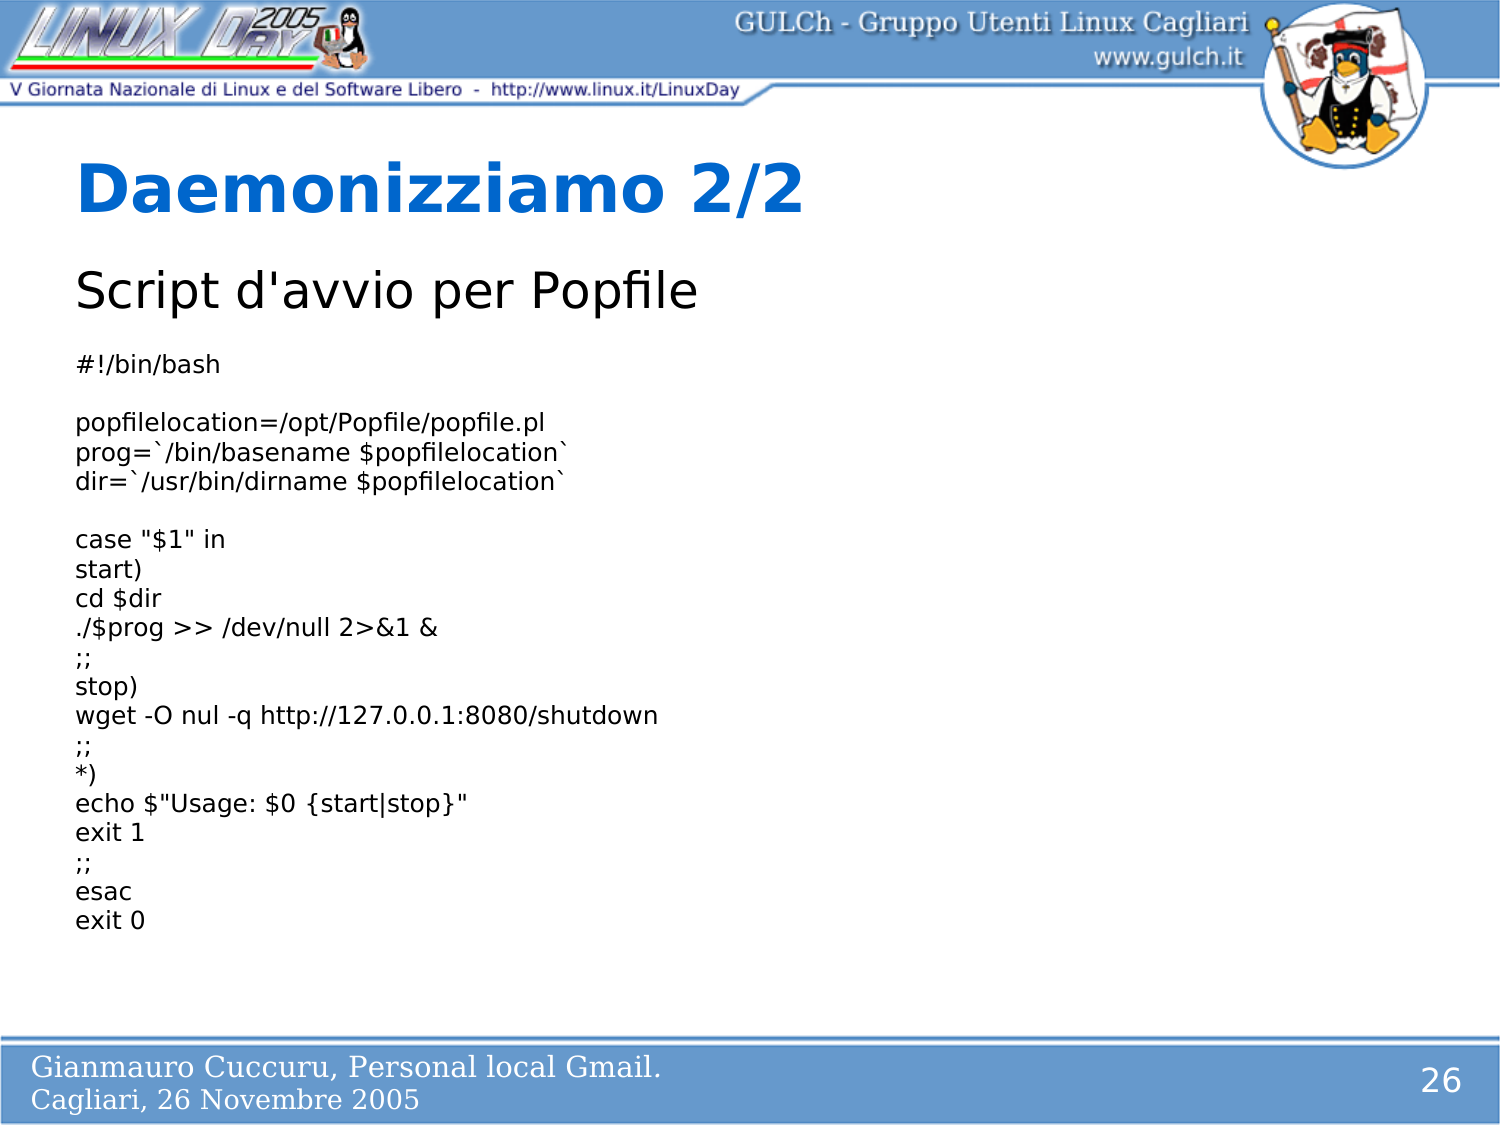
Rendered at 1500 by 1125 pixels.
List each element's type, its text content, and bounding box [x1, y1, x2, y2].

text_box Script d'avvio per Popfile #!/bin/bash popfilelocation=/opt/Popfile/popfile.pl prog=`/bin/basename $popfilelocation` dir=`/usr/bin/dirname $popfilelocation` case "$1" in start) cd $dir ./$prog >> /dev/null 2>&1 & ;; stop) wget -O nul -q http://127.0.0.1:8080/shutdown ;; *) echo $"Usage: $0 {start|stop}" exit 1 ;; esac exit 0 [75, 262, 1426, 1125]
text_box Daemonizziamo 2/2 [75, 149, 833, 228]
picture [71, 1096, 75, 1108]
picture [1426, 1070, 1434, 1085]
picture [0, 0, 1500, 1125]
